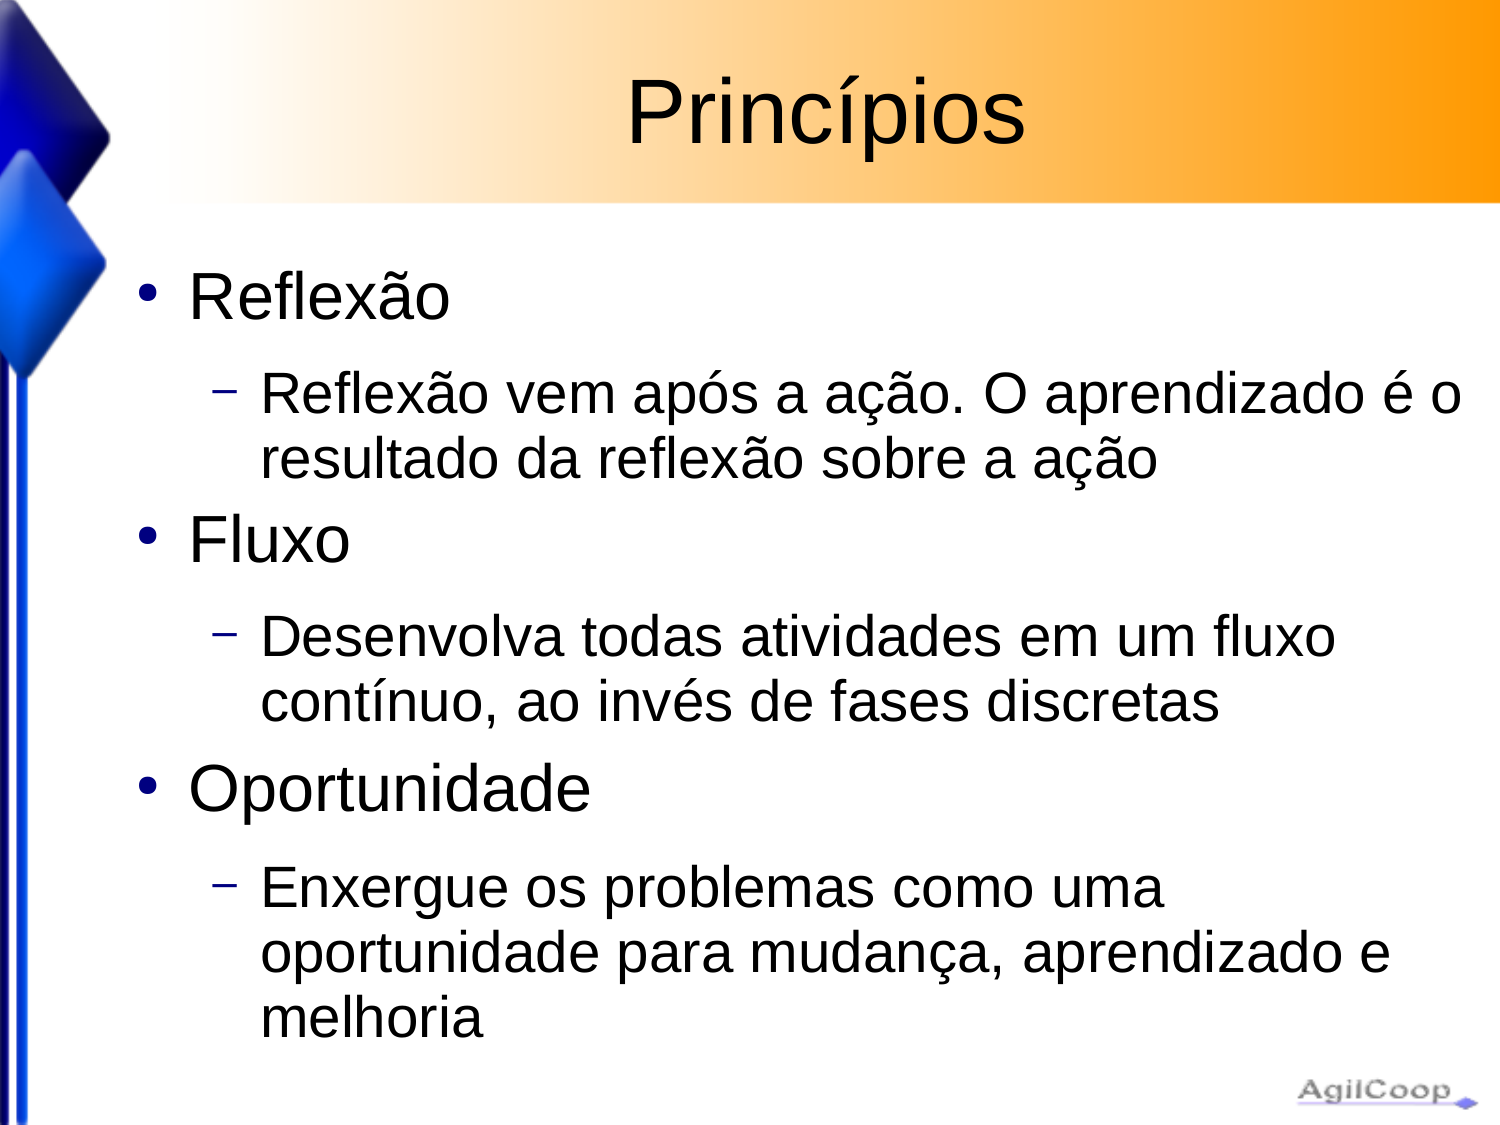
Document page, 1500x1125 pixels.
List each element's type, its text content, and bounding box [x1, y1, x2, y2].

list Reflexão Reflexão vem após a ação. O aprendizado é o resultado da reflexão sobre a ação Fluxo Desenvolva todas atividades em um fluxo contínuo, ao invés de fases discretas Oportunidade Enxergue os problemas como uma oportunidade para mudança, aprendizado e melhoria [118, 271, 1477, 1123]
picture [0, 0, 1500, 1125]
title Princípios [82, 8, 1500, 216]
